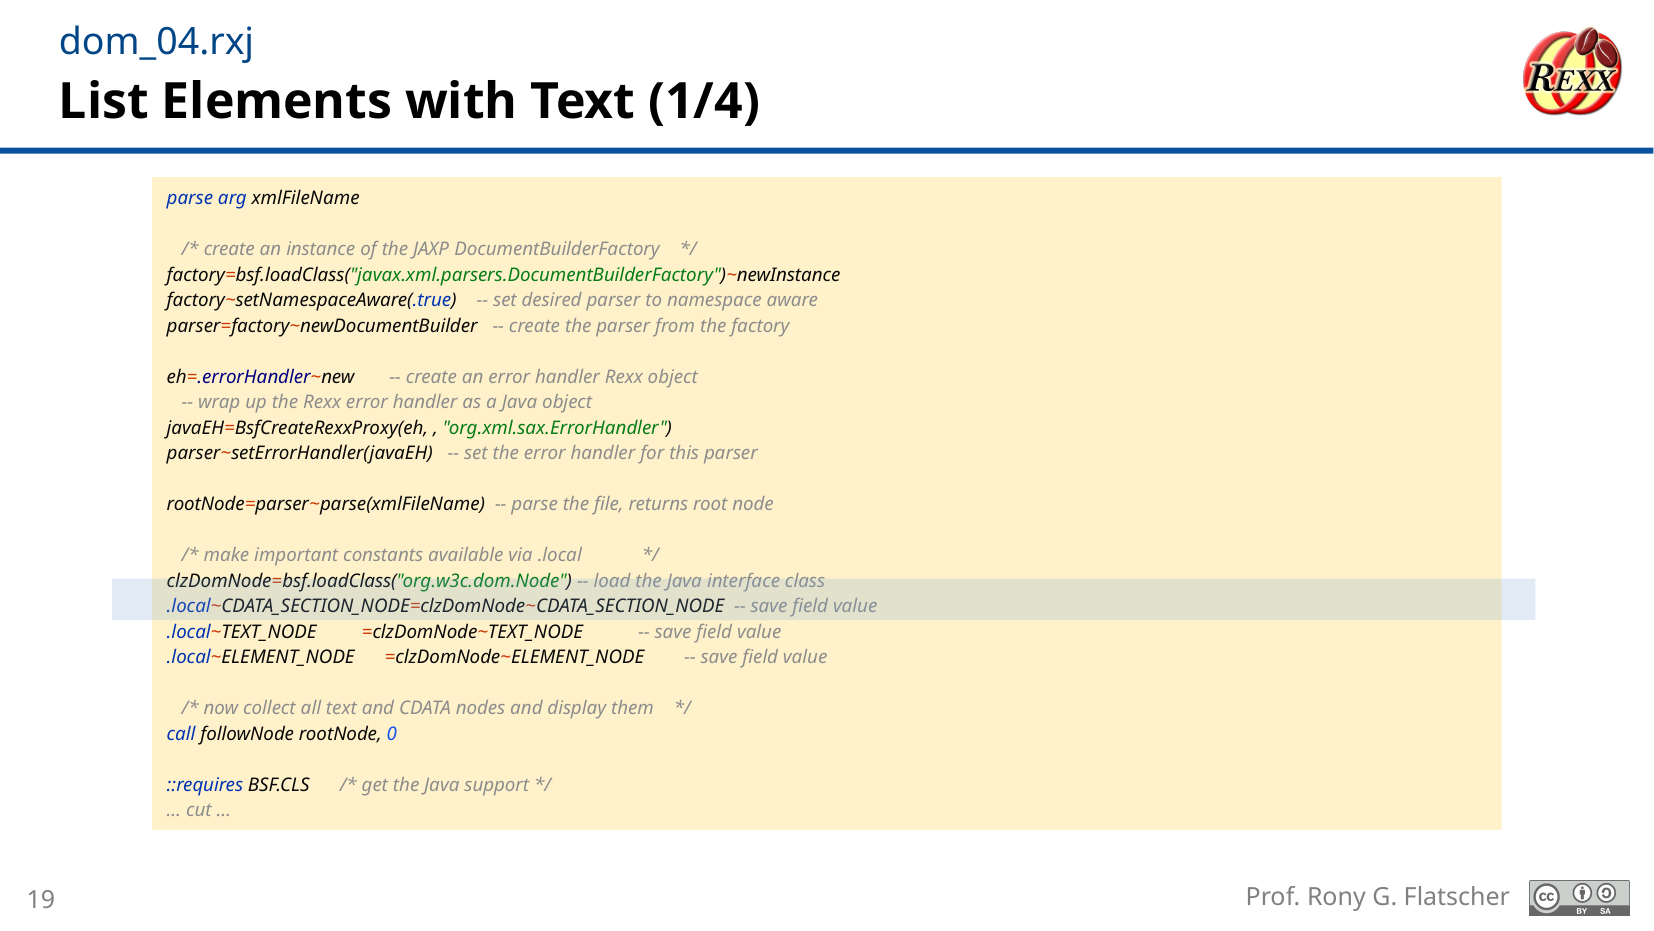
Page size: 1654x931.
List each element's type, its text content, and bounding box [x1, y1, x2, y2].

text_box [112, 578, 1536, 621]
title dom_04.rxj List Elements with Text (1/4) [0, 0, 1625, 148]
text_box parse arg xmlFileName /* create an instance of the JAXP DocumentBuilderFactory */ factory=bsf.loadClass("javax.xml.parsers.DocumentBuilderFactory")~newInstance factory~setNamespaceAware(.true) -- set desired parser to namespace aware parser=factory~newDocumentBuilder -- create the parser from the factory eh=.errorHandler~new -- create an error handler Rexx object -- wrap up the Rexx error handler as a Java object javaEH=BsfCreateRexxProxy(eh, , "org.xml.sax.ErrorHandler") parser~setErrorHandler(javaEH) -- set the error handler for this parser rootNode=parser~parse(xmlFileName) -- parse the file, returns root node /* make important constants available via .local */ clzDomNode=bsf.loadClass("org.w3c.dom.Node") -- load the Java interface class .local~CDATA_SECTION_NODE=clzDomNode~CDATA_SECTION_NODE -- save field value .local~TEXT_NODE =clzDomNode~TEXT_NODE -- save field value .local~ELEMENT_NODE =clzDomNode~ELEMENT_NODE -- save field value /* now collect all text and CDATA nodes and display them */ call followNode rootNode, 0 ::requires BSF.CLS /* get the Java support */ … cut … [151, 177, 1502, 578]
text_box parse arg xmlFileName /* create an instance of the JAXP DocumentBuilderFactory */ factory=bsf.loadClass("javax.xml.parsers.DocumentBuilderFactory")~newInstance factory~setNamespaceAware(.true) -- set desired parser to namespace aware parser=factory~newDocumentBuilder -- create the parser from the factory eh=.errorHandler~new -- create an error handler Rexx object -- wrap up the Rexx error handler as a Java object javaEH=BsfCreateRexxProxy(eh, , "org.xml.sax.ErrorHandler") parser~setErrorHandler(javaEH) -- set the error handler for this parser rootNode=parser~parse(xmlFileName) -- parse the file, returns root node /* make important constants available via .local */ clzDomNode=bsf.loadClass("org.w3c.dom.Node") -- load the Java interface class .local~CDATA_SECTION_NODE=clzDomNode~CDATA_SECTION_NODE -- save field value .local~TEXT_NODE =clzDomNode~TEXT_NODE -- save field value .local~ELEMENT_NODE =clzDomNode~ELEMENT_NODE -- save field value /* now collect all text and CDATA nodes and display them */ call followNode rootNode, 0 ::requires BSF.CLS /* get the Java support */ … cut … [151, 621, 1502, 805]
